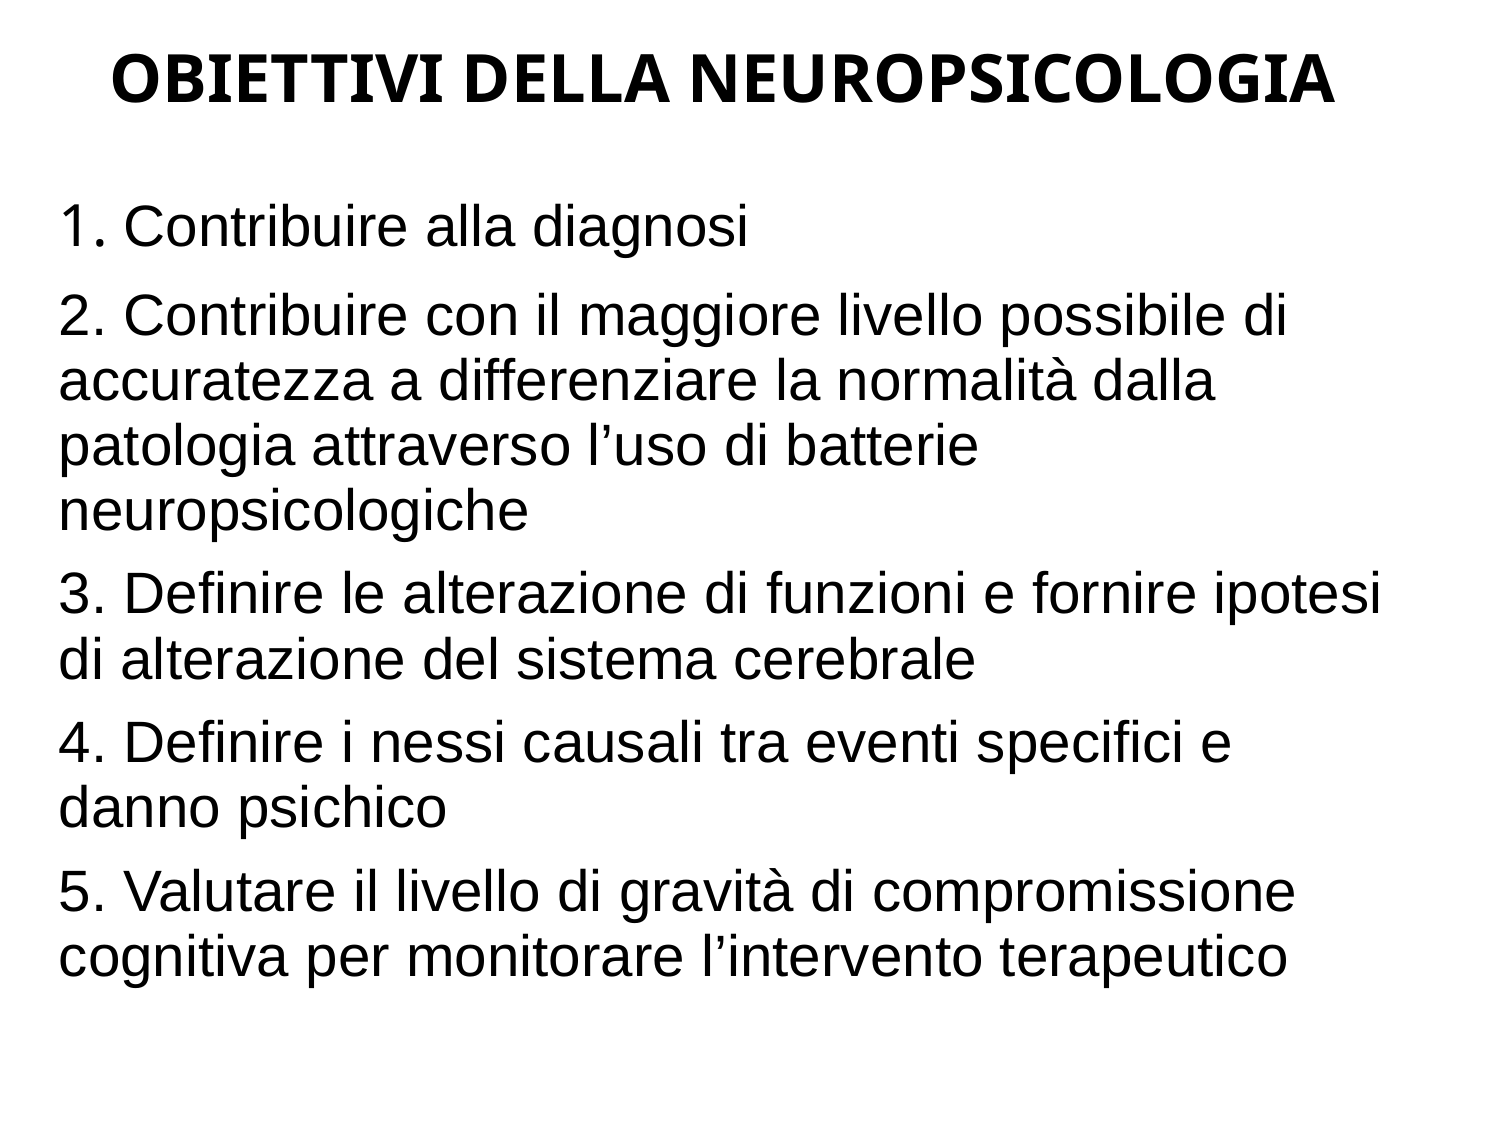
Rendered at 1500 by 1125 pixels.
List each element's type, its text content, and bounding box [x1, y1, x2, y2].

text_box OBIETTIVI DELLA NEUROPSICOLOGIA [94, 23, 1412, 119]
text_box 1. Contribuire alla diagnosi 2. Contribuire con il maggiore livello possibile di accuratezza a differenziare la normalità dalla patologia attraverso l’uso di batterie neuropsicologiche 3. Definire le alterazione di funzioni e fornire ipotesi di alterazione del sistema cerebrale 4. Definire i nessi causali tra eventi specifici e danno psichico 5. Valutare il livello di gravità di compromissione cognitiva per monitorare l’intervento terapeutico [44, 177, 1418, 1068]
